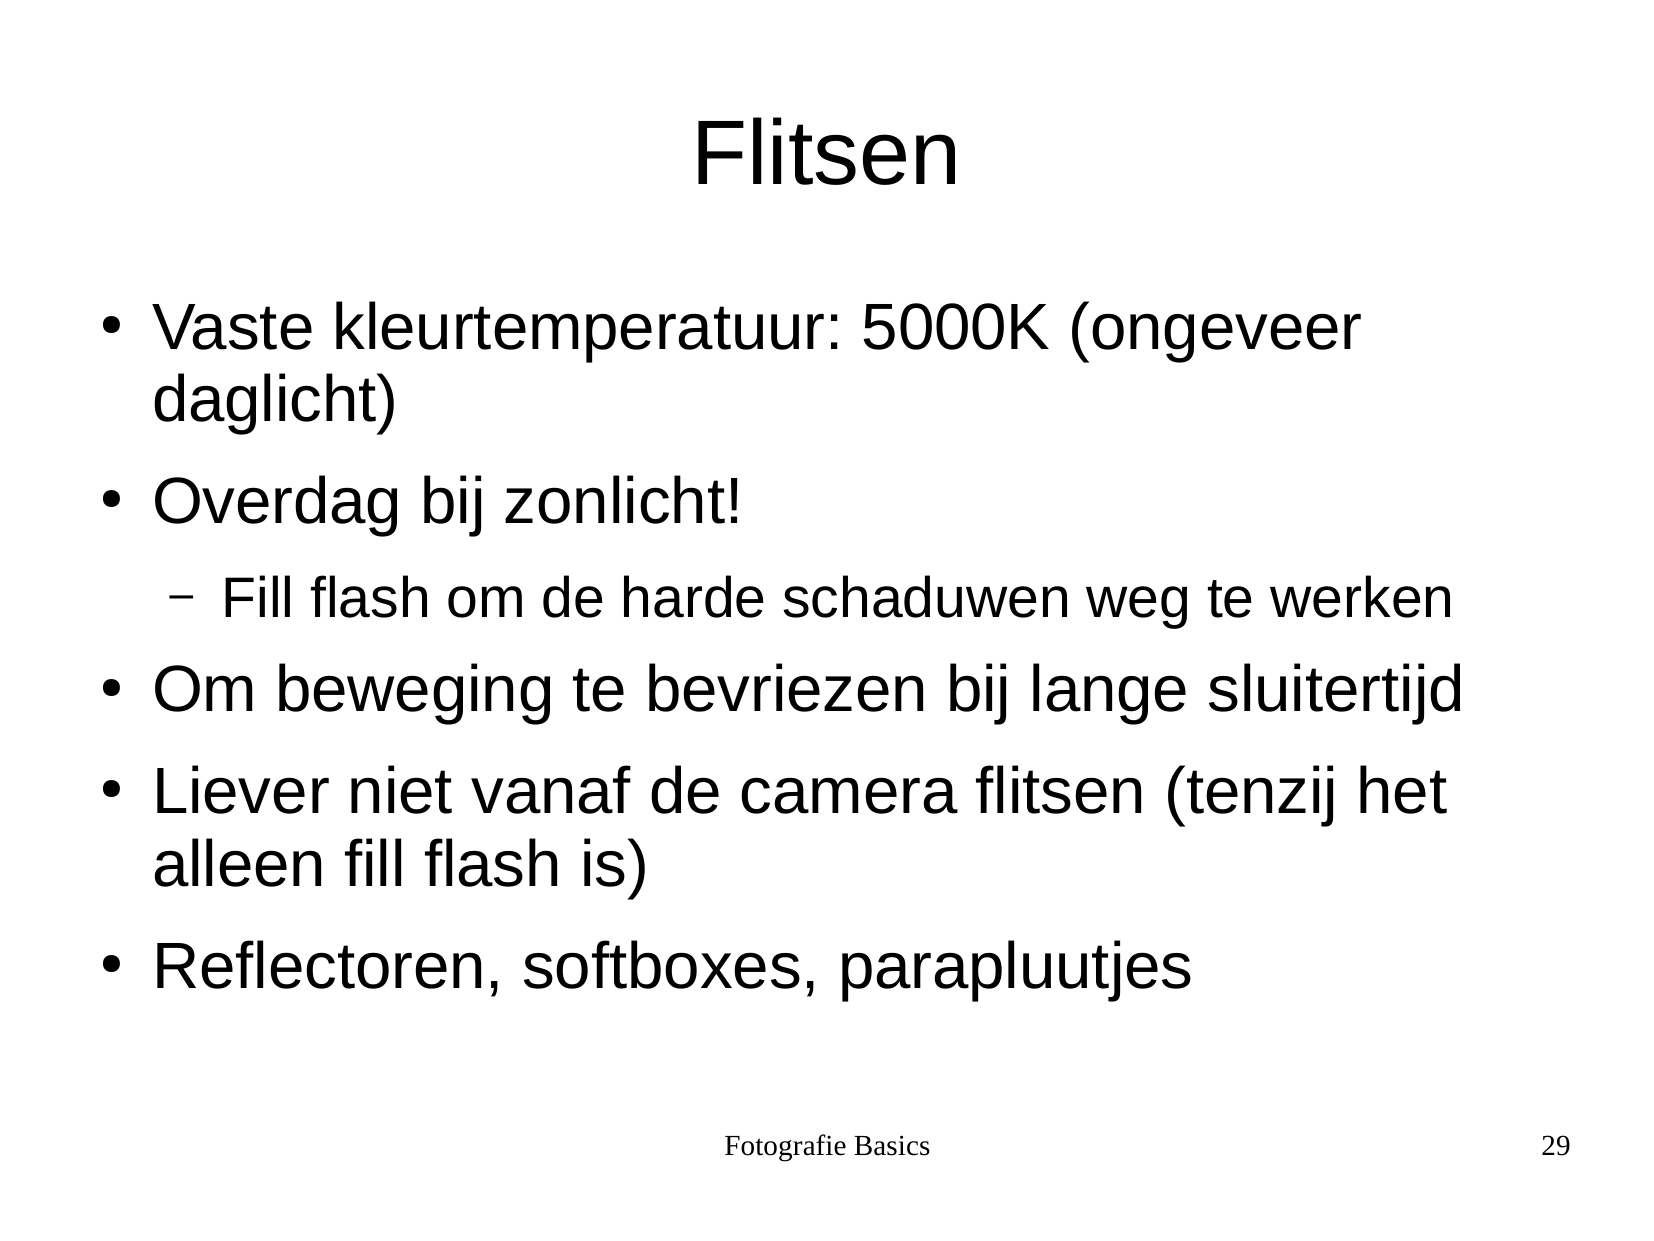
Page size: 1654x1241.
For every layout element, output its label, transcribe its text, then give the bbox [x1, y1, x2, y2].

title Flitsen [82, 49, 1571, 257]
list Vaste kleurtemperatuur: 5000K (ongeveer daglicht) Overdag bij zonlicht! Fill flash om de harde schaduwen weg te werken Om beweging te bevriezen bij lange sluitertijd Liever niet vanaf de camera flitsen (tenzij het alleen fill flash is) Reflectoren, softboxes, parapluutjes [82, 290, 1571, 1010]
